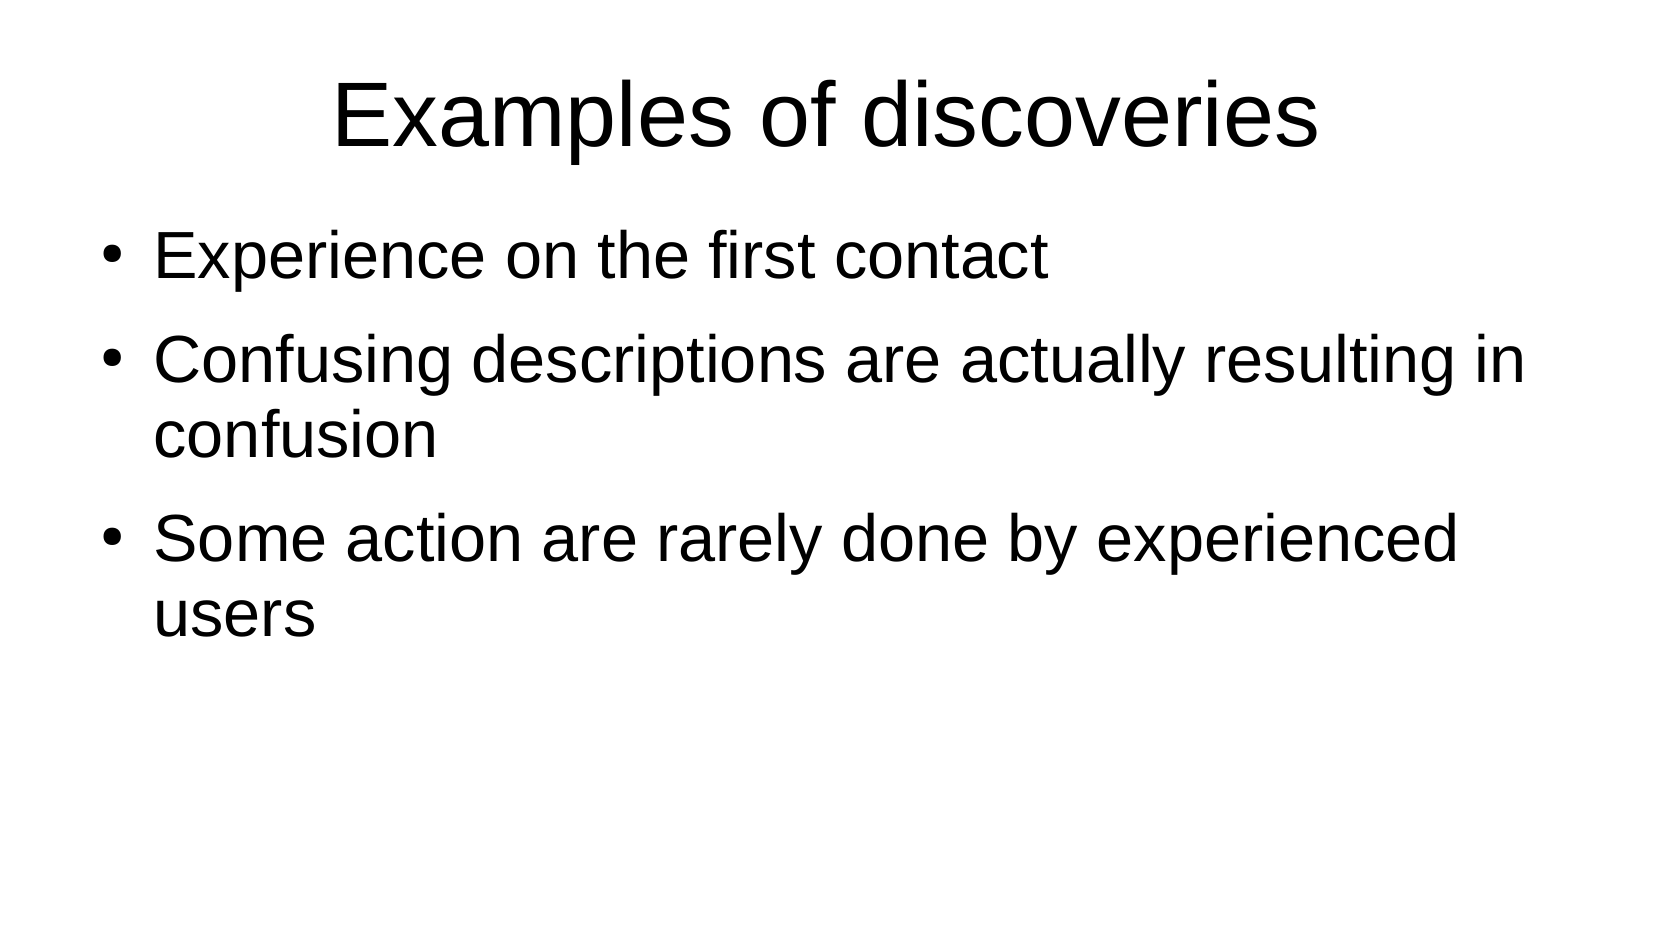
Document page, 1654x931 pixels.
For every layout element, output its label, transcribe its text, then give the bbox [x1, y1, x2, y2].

title Examples of discoveries [82, 37, 1571, 193]
list Experience on the first contact Confusing descriptions are actually resulting in confusion Some action are rarely done by experienced users [82, 217, 1571, 758]
